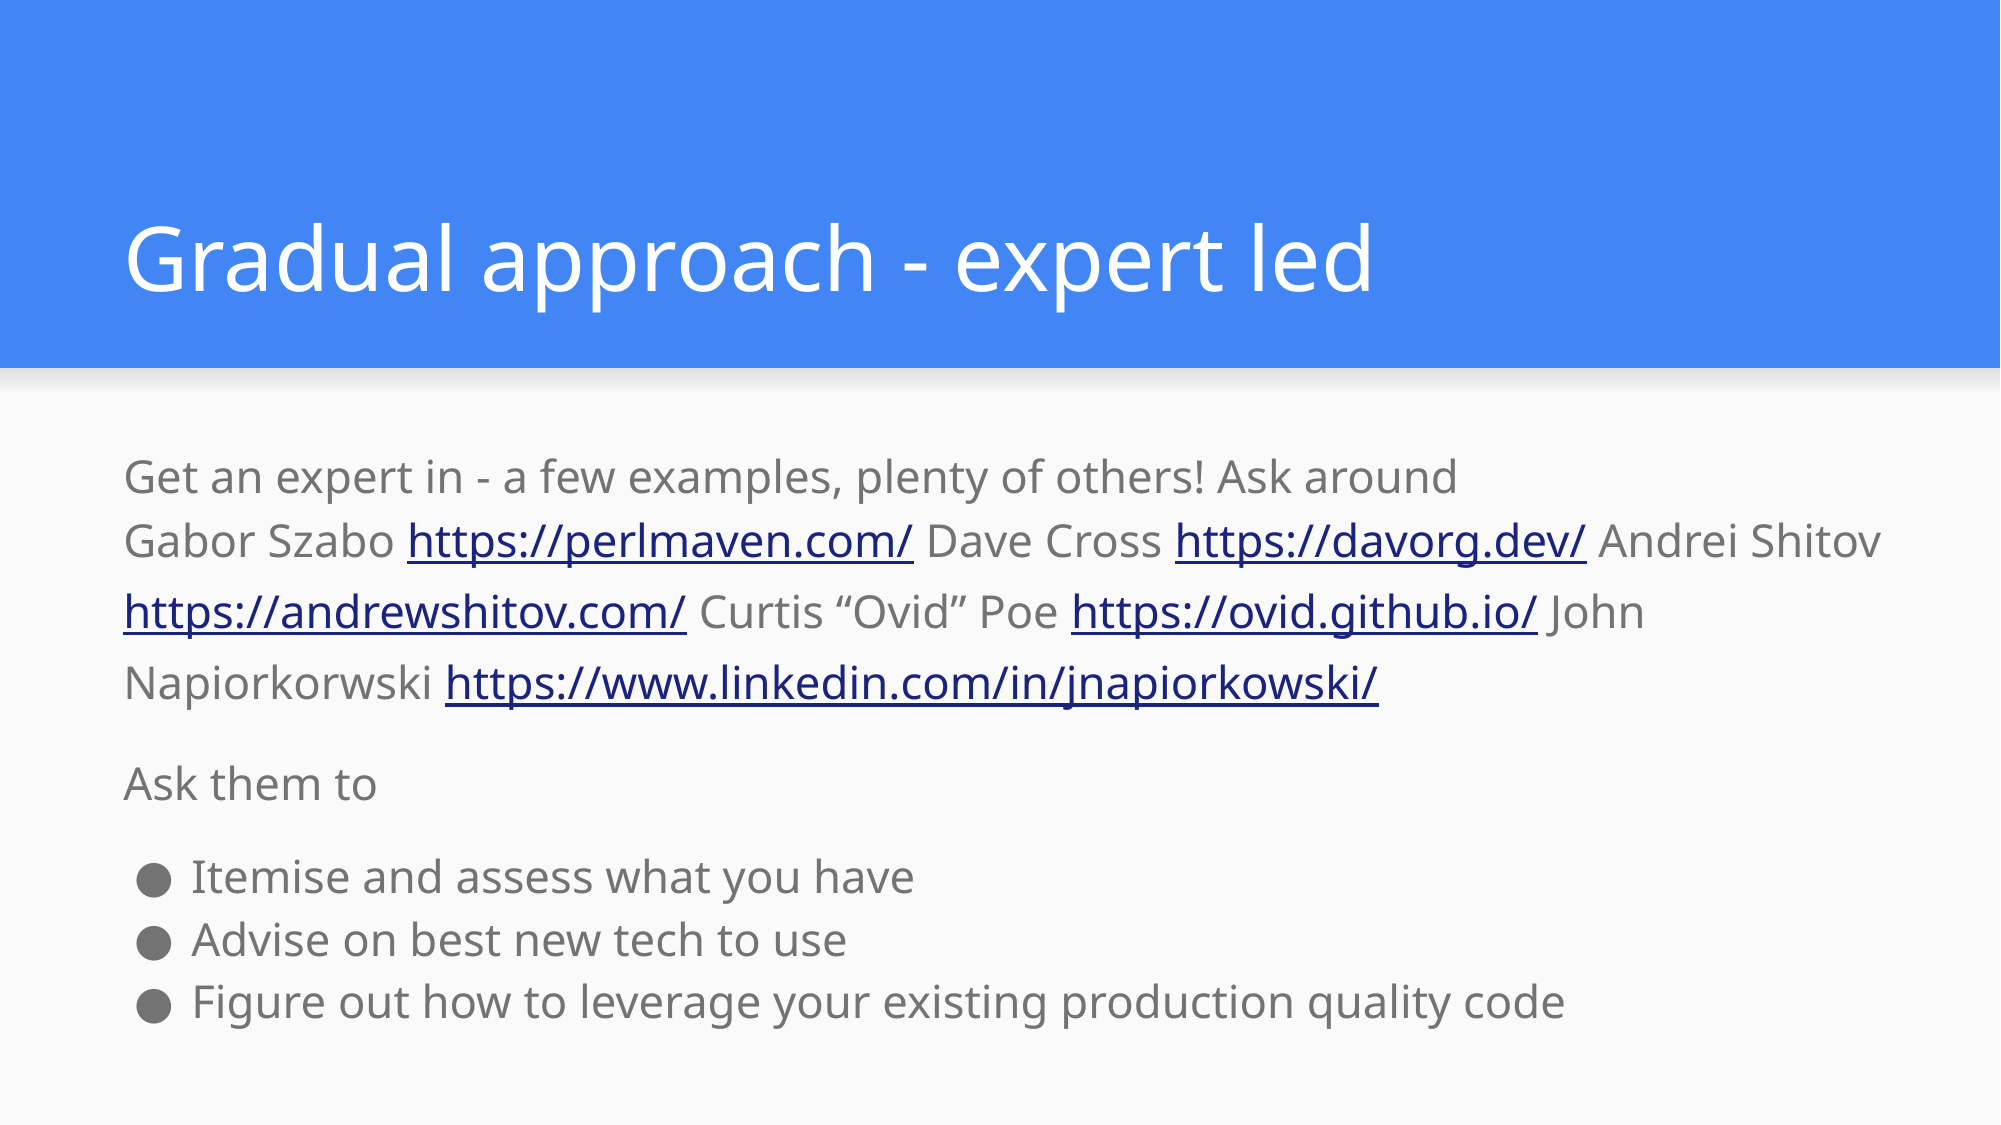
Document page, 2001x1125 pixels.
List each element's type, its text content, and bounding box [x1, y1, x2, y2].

list Get an expert in - a few examples, plenty of others! Ask around Gabor Szabo https://perlmaven.com/ Dave Cross https://davorg.dev/ Andrei Shitov https://andrewshitov.com/ Curtis “Ovid” Poe https://ovid.github.io/ John Napiorkorwski https://www.linkedin.com/in/jnapiorkowski/ Ask them to Itemise and assess what you have Advise on best new tech to use Figure out how to leverage your existing production quality code [103, 419, 1902, 1057]
title Gradual approach - expert led [103, 161, 1902, 330]
